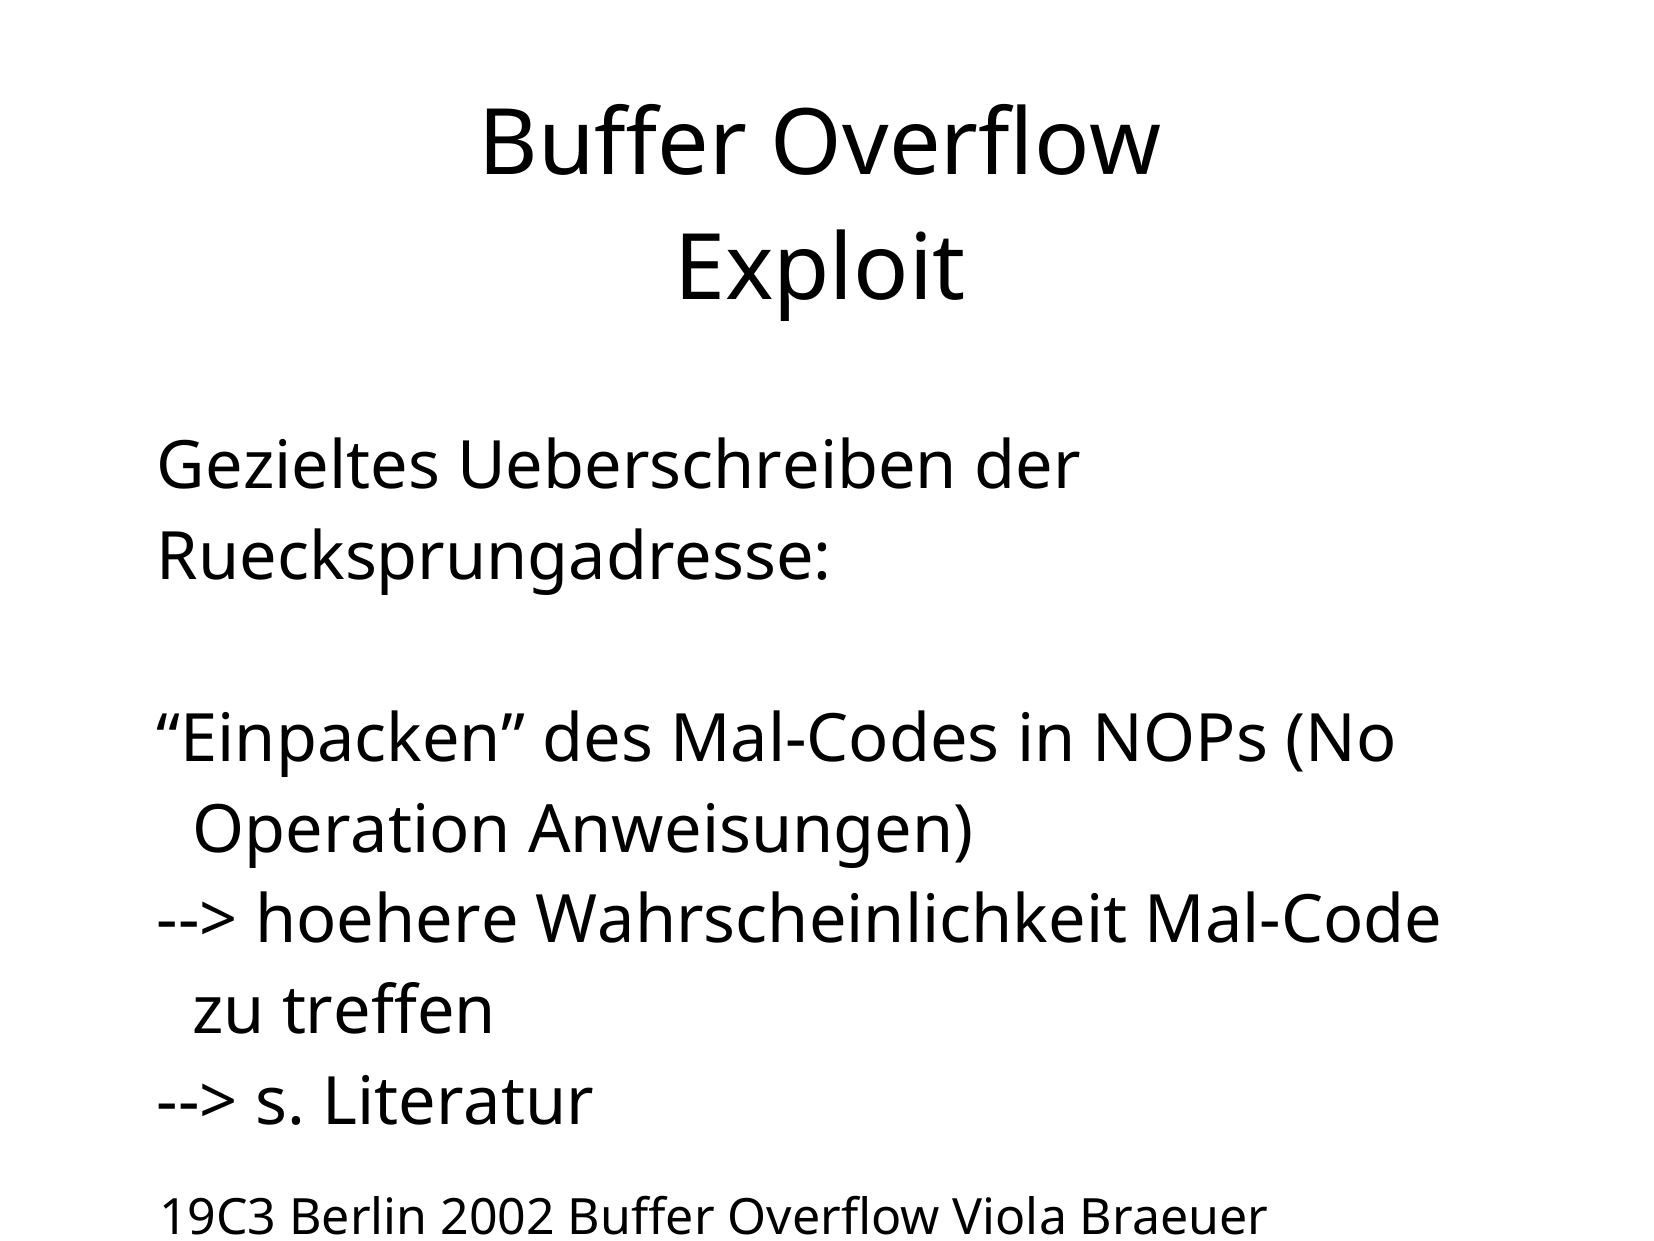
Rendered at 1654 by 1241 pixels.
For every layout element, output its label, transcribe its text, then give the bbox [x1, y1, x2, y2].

text_box Buffer Overflow Exploit [114, 0, 1527, 327]
text_box 19C3 Berlin 2002 Buffer Overflow Viola Braeuer [159, 1112, 1269, 1241]
text_box Gezieltes Ueberschreiben der Ruecksprungadresse: “Einpacken” des Mal-Codes in NOPs (No Operation Anweisungen) --> hoehere Wahrscheinlichkeit Mal-Code zu treffen --> s. Literatur [121, 326, 1534, 1144]
